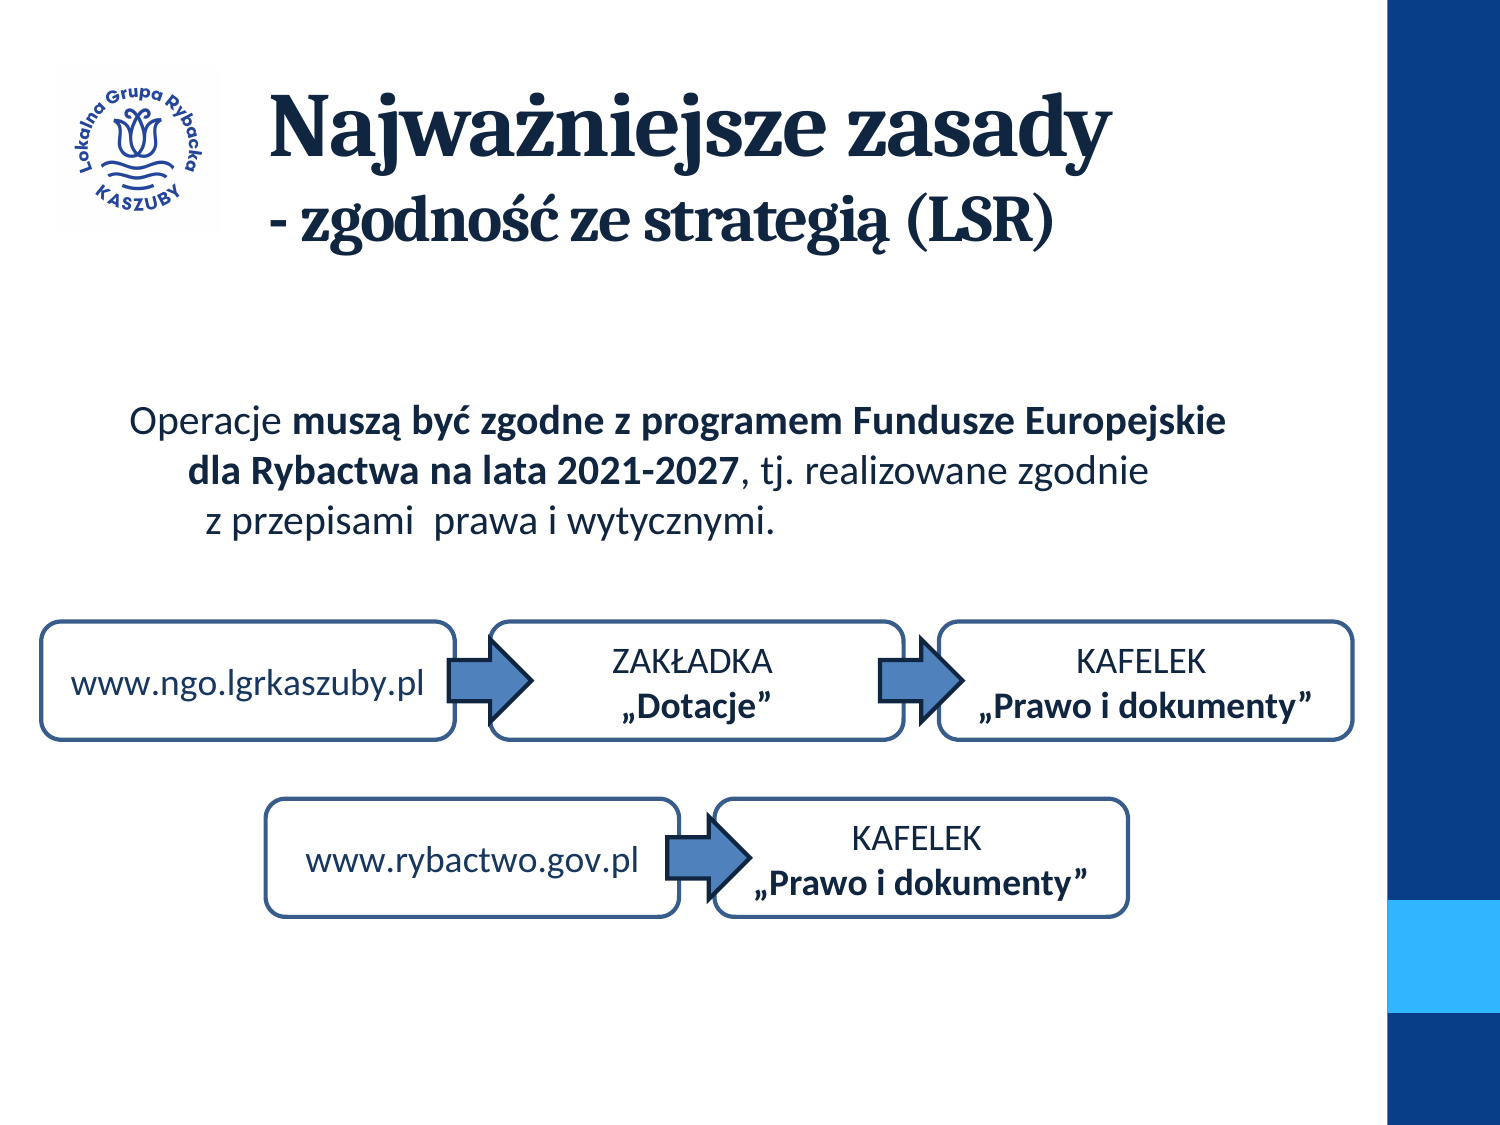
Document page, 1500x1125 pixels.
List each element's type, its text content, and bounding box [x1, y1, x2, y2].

text_box [448, 639, 532, 722]
text_box [667, 816, 751, 900]
text_box www.rybactwo.gov.pl [265, 798, 680, 917]
list Operacje muszą być zgodne z programem Fundusze Europejskie dla Rybactwa na lata 2021-2027, tj. realizowane zgodnie z przepisami prawa i wytycznymi. [76, 702, 1302, 1047]
text_box KAFELEK „Prawo i dokumenty” [938, 621, 1353, 740]
text_box www.ngo.lgrkaszuby.pl [41, 621, 455, 740]
text_box KAFELEK „Prawo i dokumenty” [714, 798, 1129, 917]
text_box ZAKŁADKA „Dotacje” [490, 621, 904, 740]
text_box [879, 639, 963, 722]
picture [55, 66, 221, 232]
title Najważniejsze zasady - zgodność ze strategią (LSR) [253, 30, 1326, 289]
list Operacje muszą być zgodne z programem Fundusze Europejskie dla Rybactwa na lata 2021-2027, tj. realizowane zgodnie z przepisami prawa i wytycznymi. [76, 385, 1302, 659]
